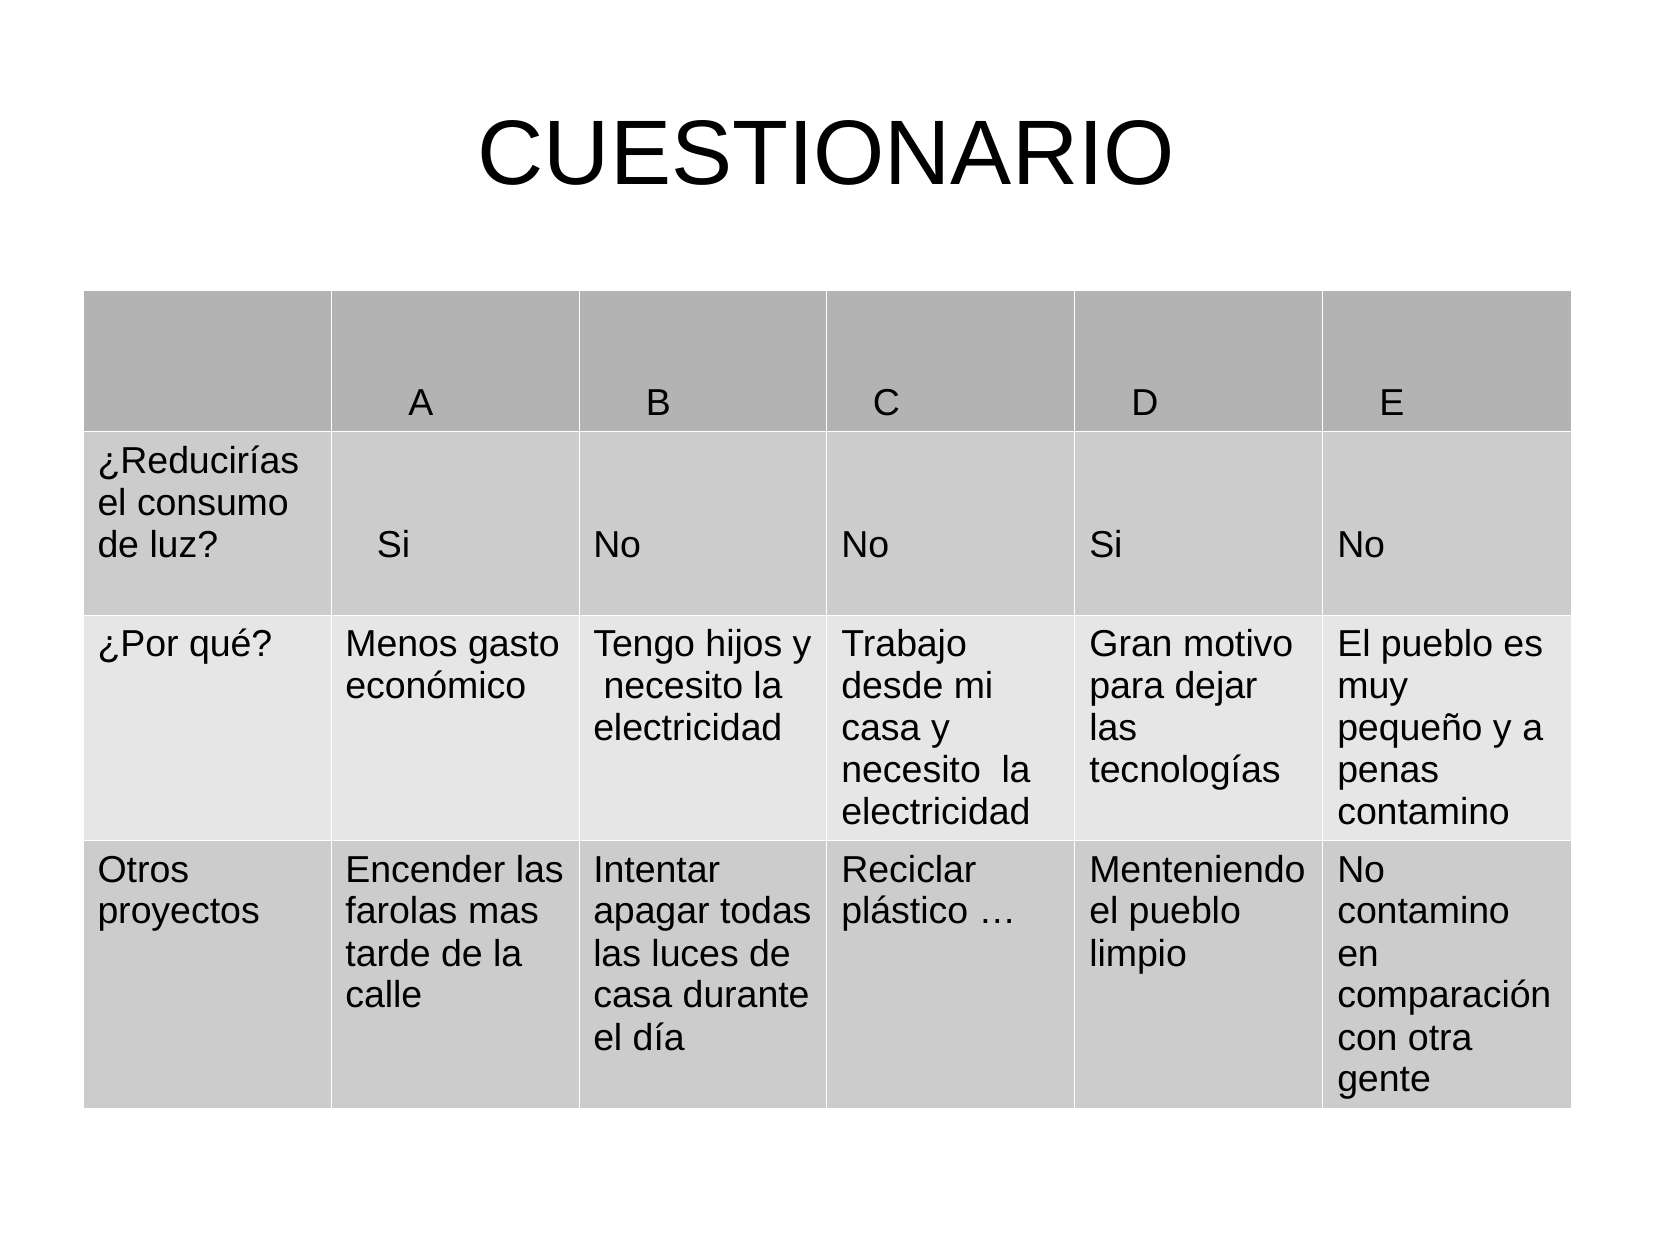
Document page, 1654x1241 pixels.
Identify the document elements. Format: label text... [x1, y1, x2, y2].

table_cell Si [332, 432, 579, 615]
table_cell Menteniendo el pueblo limpio [1075, 841, 1322, 1108]
table_header B [580, 291, 826, 431]
table_cell Intentar apagar todas las luces de casa durante el día [580, 841, 826, 1108]
table_header C [827, 291, 1074, 431]
table_cell ¿Reducirías el consumo de luz? [84, 432, 331, 615]
table_cell No [1323, 432, 1571, 615]
table_cell Tengo hijos y necesito la electricidad [580, 616, 826, 840]
table_cell Si [1075, 432, 1322, 615]
table_cell Menos gasto económico [332, 616, 579, 840]
table_cell No contamino en comparación con otra gente [1323, 841, 1571, 1108]
table_cell Reciclar plástico … [827, 841, 1074, 1108]
table_header D [1075, 291, 1322, 431]
table_header E [1323, 291, 1571, 431]
table_cell Otros proyectos [84, 841, 331, 1108]
title CUESTIONARIO [82, 49, 1571, 257]
table_cell Encender las farolas mas tarde de la calle [332, 841, 579, 1108]
table_cell No [827, 432, 1074, 615]
table_header A [332, 291, 579, 431]
table_cell No [580, 432, 826, 615]
table_cell Trabajo desde mi casa y necesito la electricidad [827, 616, 1074, 840]
table_cell ¿Por qué? [84, 616, 331, 840]
table_cell Gran motivo para dejar las tecnologías [1075, 616, 1322, 840]
table_cell El pueblo es muy pequeño y a penas contamino [1323, 616, 1571, 840]
table_header [84, 291, 331, 431]
